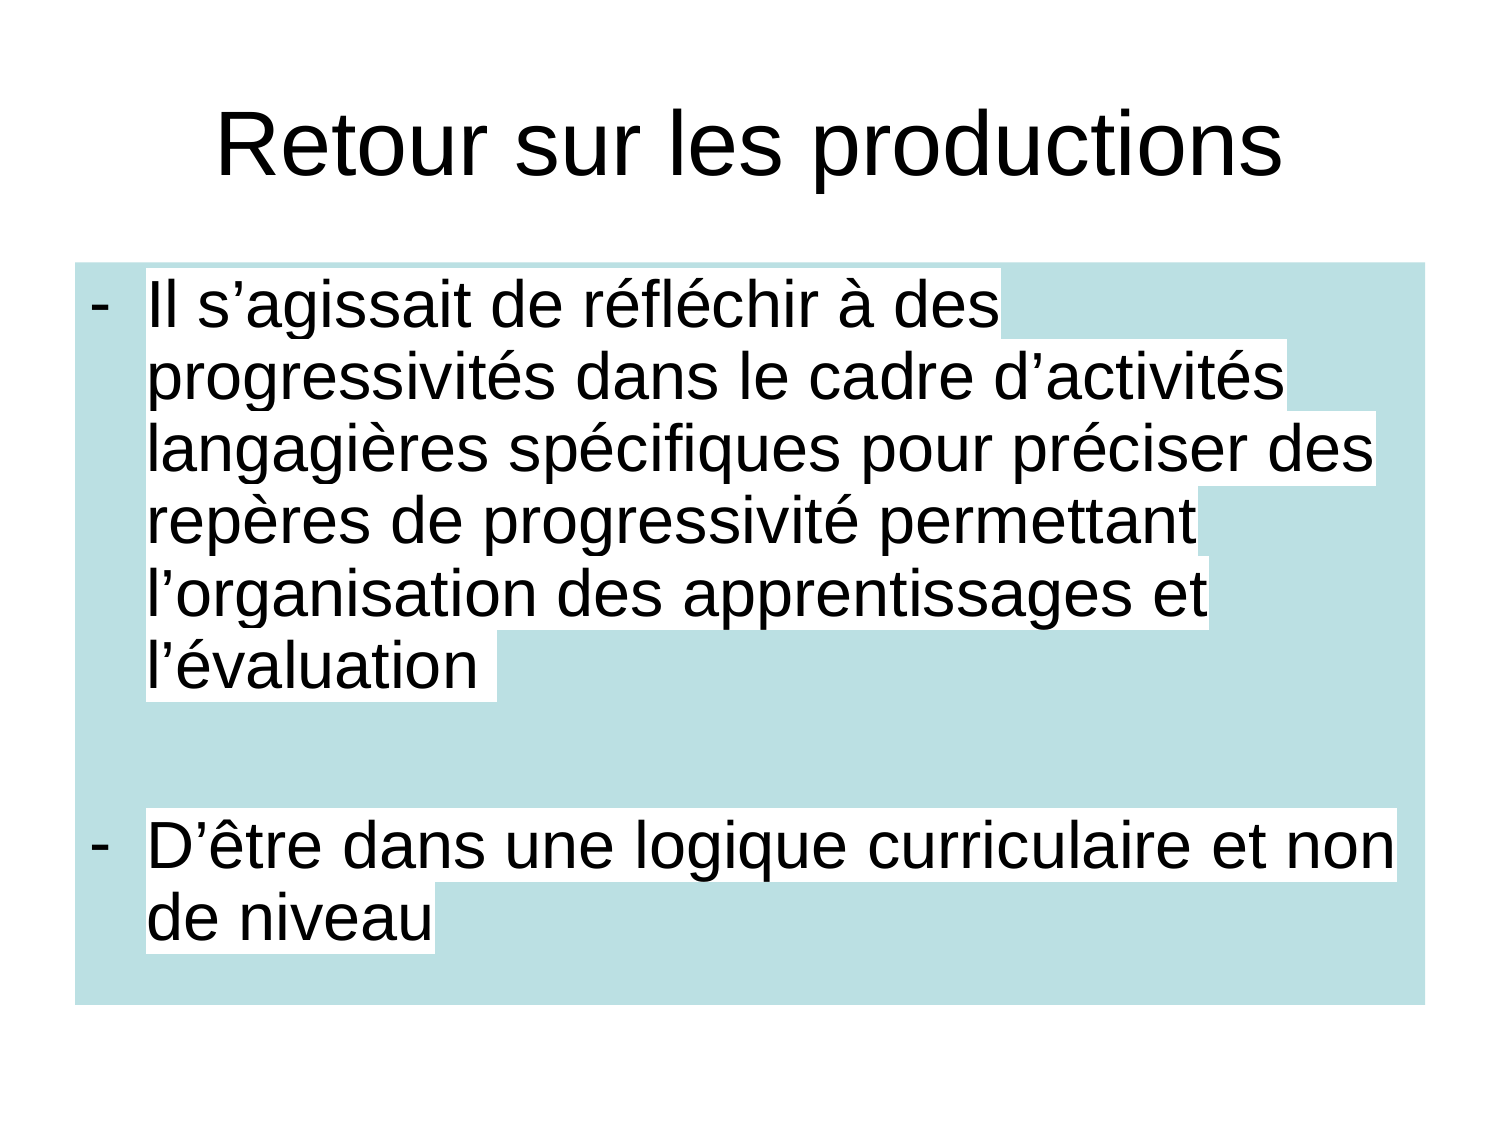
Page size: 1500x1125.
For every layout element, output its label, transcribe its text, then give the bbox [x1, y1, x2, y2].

title Retour sur les productions [75, 45, 1426, 233]
list Il s’agissait de réfléchir à des progressivités dans le cadre d’activités langagières spécifiques pour préciser des repères de progressivité permettant l’organisation des apprentissages et l’évaluation D’être dans une logique curriculaire et non de niveau [75, 262, 1426, 1005]
